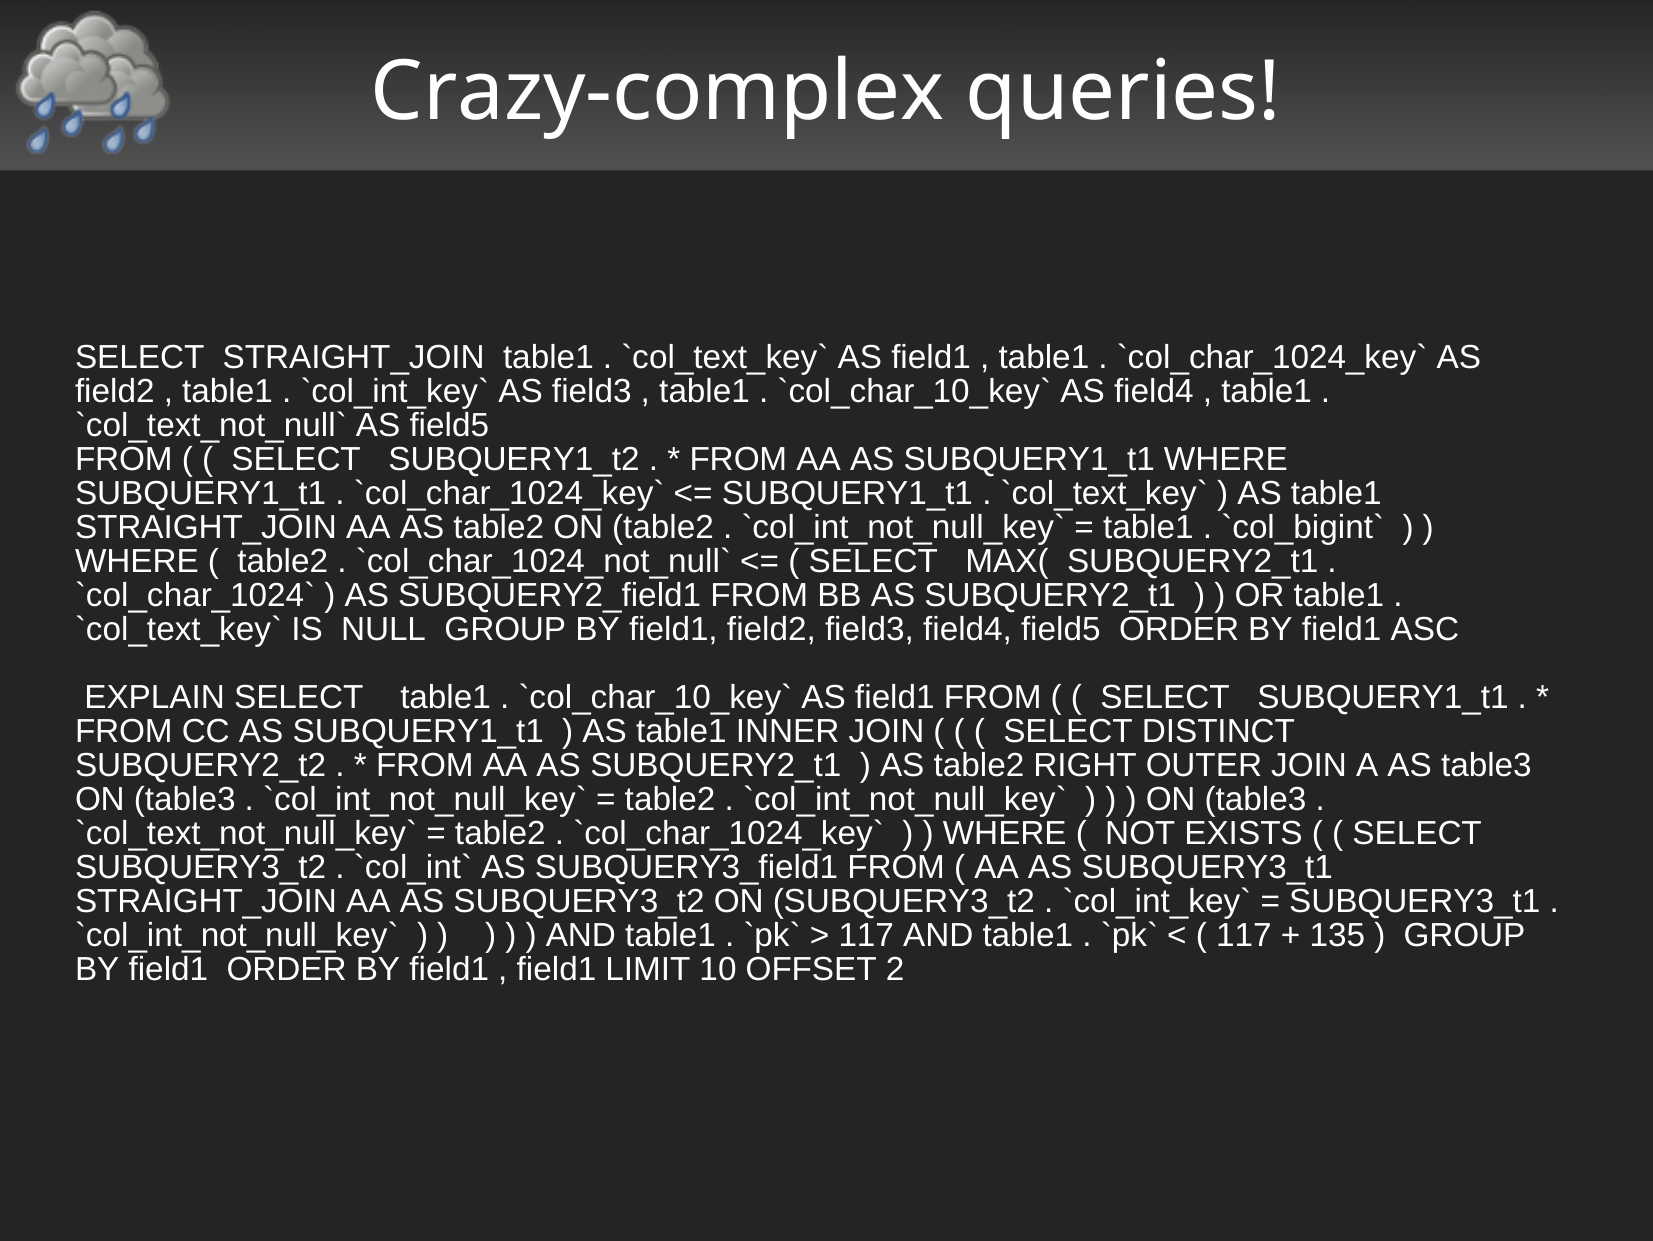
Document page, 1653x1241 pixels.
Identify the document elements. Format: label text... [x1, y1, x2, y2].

picture [0, 0, 1653, 1241]
title Crazy-complex queries! [82, 37, 1570, 138]
subtitle SELECT STRAIGHT_JOIN table1 . `col_text_key` AS field1 , table1 . `col_char_1024_key` AS field2 , table1 . `col_int_key` AS field3 , table1 . `col_char_10_key` AS field4 , table1 . `col_text_not_null` AS field5 FROM ( ( SELECT SUBQUERY1_t2 . * FROM AA AS SUBQUERY1_t1 WHERE SUBQUERY1_t1 . `col_char_1024_key` <= SUBQUERY1_t1 . `col_text_key` ) AS table1 STRAIGHT_JOIN AA AS table2 ON (table2 . `col_int_not_null_key` = table1 . `col_bigint` ) ) WHERE ( table2 . `col_char_1024_not_null` <= ( SELECT MAX( SUBQUERY2_t1 . `col_char_1024` ) AS SUBQUERY2_field1 FROM BB AS SUBQUERY2_t1 ) ) OR table1 . `col_text_key` IS NULL GROUP BY field1, field2, field3, field4, field5 ORDER BY field1 ASC EXPLAIN SELECT table1 . `col_char_10_key` AS field1 FROM ( ( SELECT SUBQUERY1_t1 . * FROM CC AS SUBQUERY1_t1 ) AS table1 INNER JOIN ( ( ( SELECT DISTINCT SUBQUERY2_t2 . * FROM AA AS SUBQUERY2_t1 ) AS table2 RIGHT OUTER JOIN A AS table3 ON (table3 . `col_int_not_null_key` = table2 . `col_int_not_null_key` ) ) ) ON (table3 . `col_text_not_null_key` = table2 . `col_char_1024_key` ) ) WHERE ( NOT EXISTS ( ( SELECT SUBQUERY3_t2 . `col_int` AS SUBQUERY3_field1 FROM ( AA AS SUBQUERY3_t1 STRAIGHT_JOIN AA AS SUBQUERY3_t2 ON (SUBQUERY3_t2 . `col_int_key` = SUBQUERY3_t1 . `col_int_not_null_key` ) ) ) ) ) AND table1 . `pk` > 117 AND table1 . `pk` < ( 117 + 135 ) GROUP BY field1 ORDER BY field1 , field1 LIMIT 10 OFFSET 2 [75, 262, 1563, 1067]
